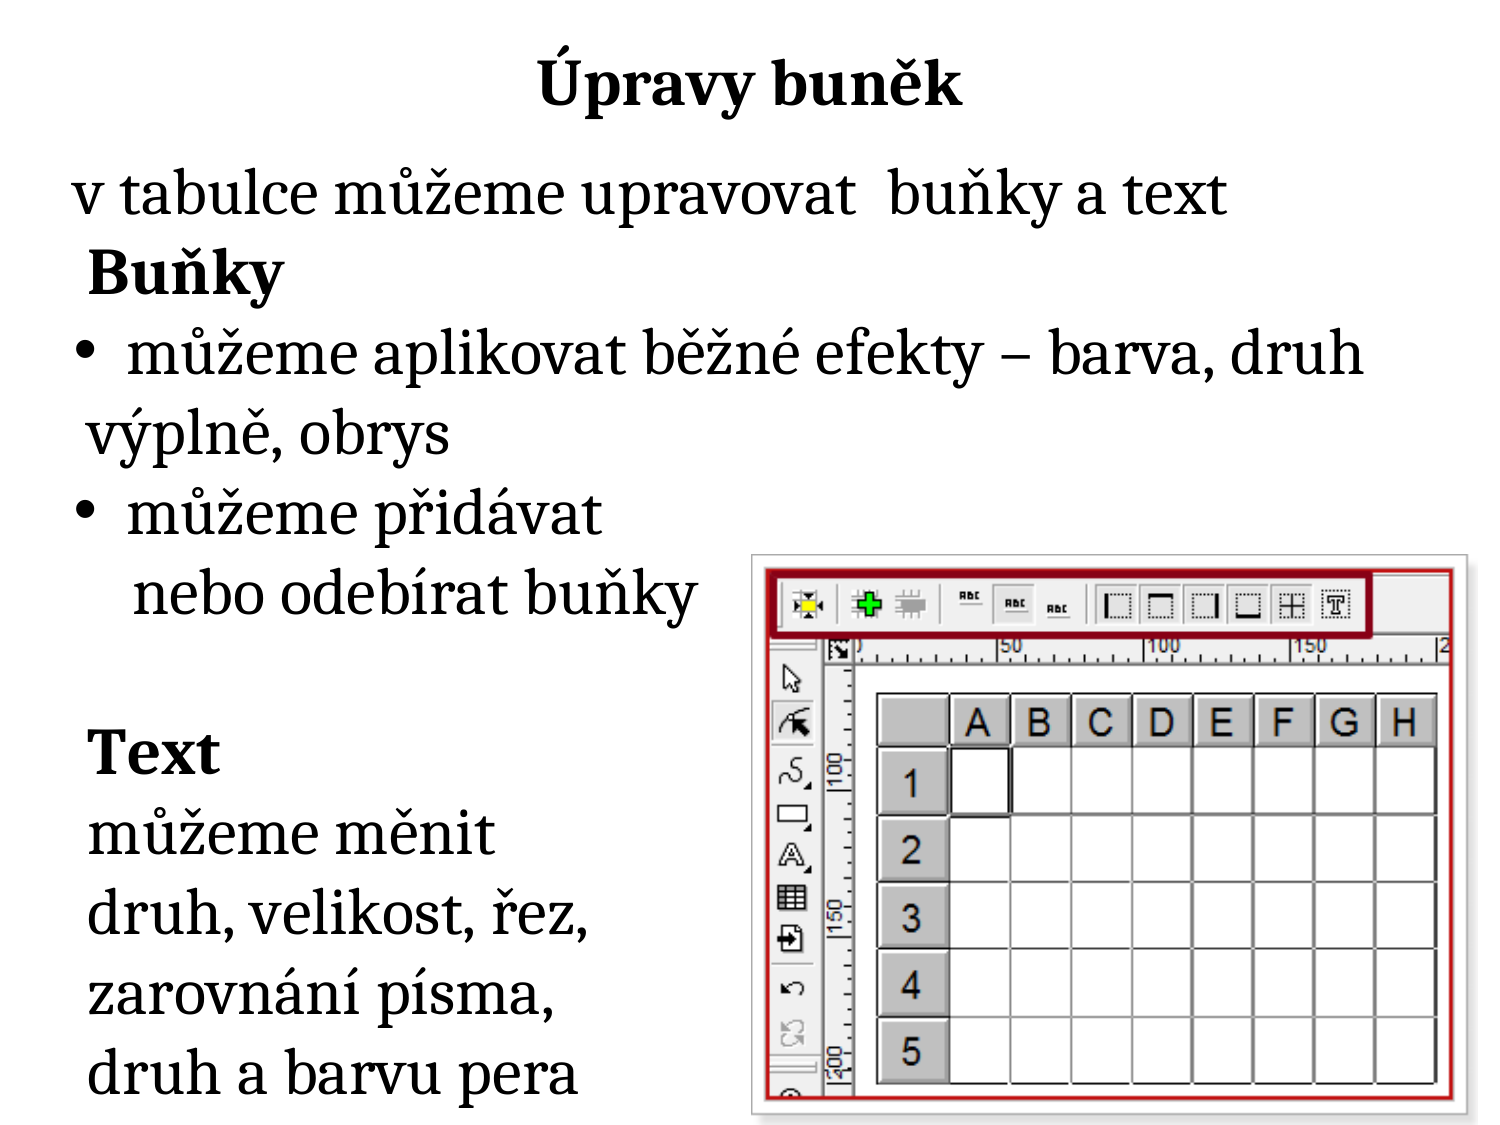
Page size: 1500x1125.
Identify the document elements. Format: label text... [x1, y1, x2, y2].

text_box Úpravy buněk [0, 30, 1500, 127]
text_box v tabulce můžeme upravovat buňky a text Buňky můžeme aplikovat běžné efekty – barva, druh výplně, obrys můžeme přidávat nebo odebírat buňky Text můžeme měnit druh, velikost, řez, zarovnání písma, druh a barvu pera [0, 140, 1500, 1116]
picture [751, 554, 1478, 1125]
